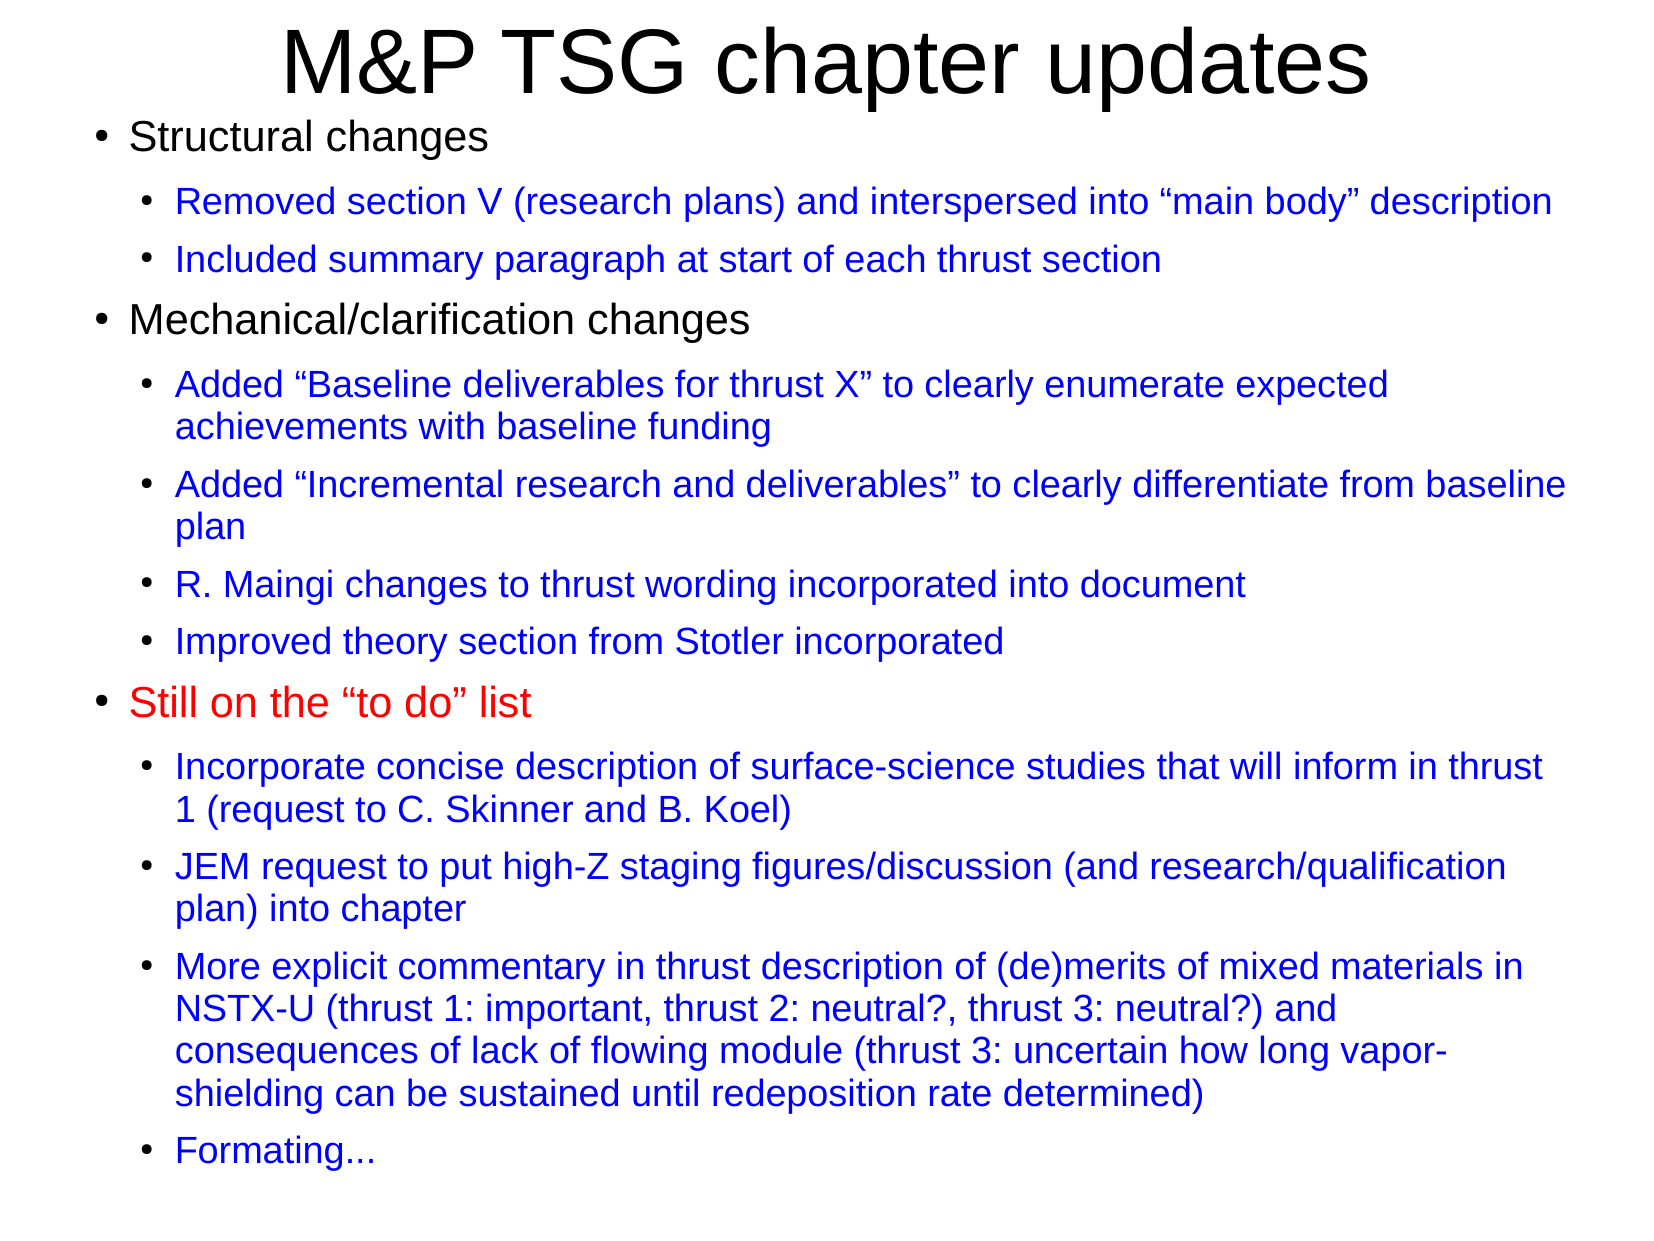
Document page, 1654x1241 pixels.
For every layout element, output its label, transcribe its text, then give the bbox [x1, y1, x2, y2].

list Structural changes Removed section V (research plans) and interspersed into “main body” description Included summary paragraph at start of each thrust section Mechanical/clarification changes Added “Baseline deliverables for thrust X” to clearly enumerate expected achievements with baseline funding Added “Incremental research and deliverables” to clearly differentiate from baseline plan R. Maingi changes to thrust wording incorporated into document Improved theory section from Stotler incorporated Still on the “to do” list Incorporate concise description of surface-science studies that will inform in thrust 1 (request to C. Skinner and B. Koel) JEM request to put high-Z staging figures/discussion (and research/qualification plan) into chapter More explicit commentary in thrust description of (de)merits of mixed materials in NSTX-U (thrust 1: important, thrust 2: neutral?, thrust 3: neutral?) and consequences of lack of flowing module (thrust 3: uncertain how long vapor-shielding can be sustained until redeposition rate determined) Formating... [82, 112, 1571, 1201]
title M&P TSG chapter updates [82, 10, 1571, 112]
